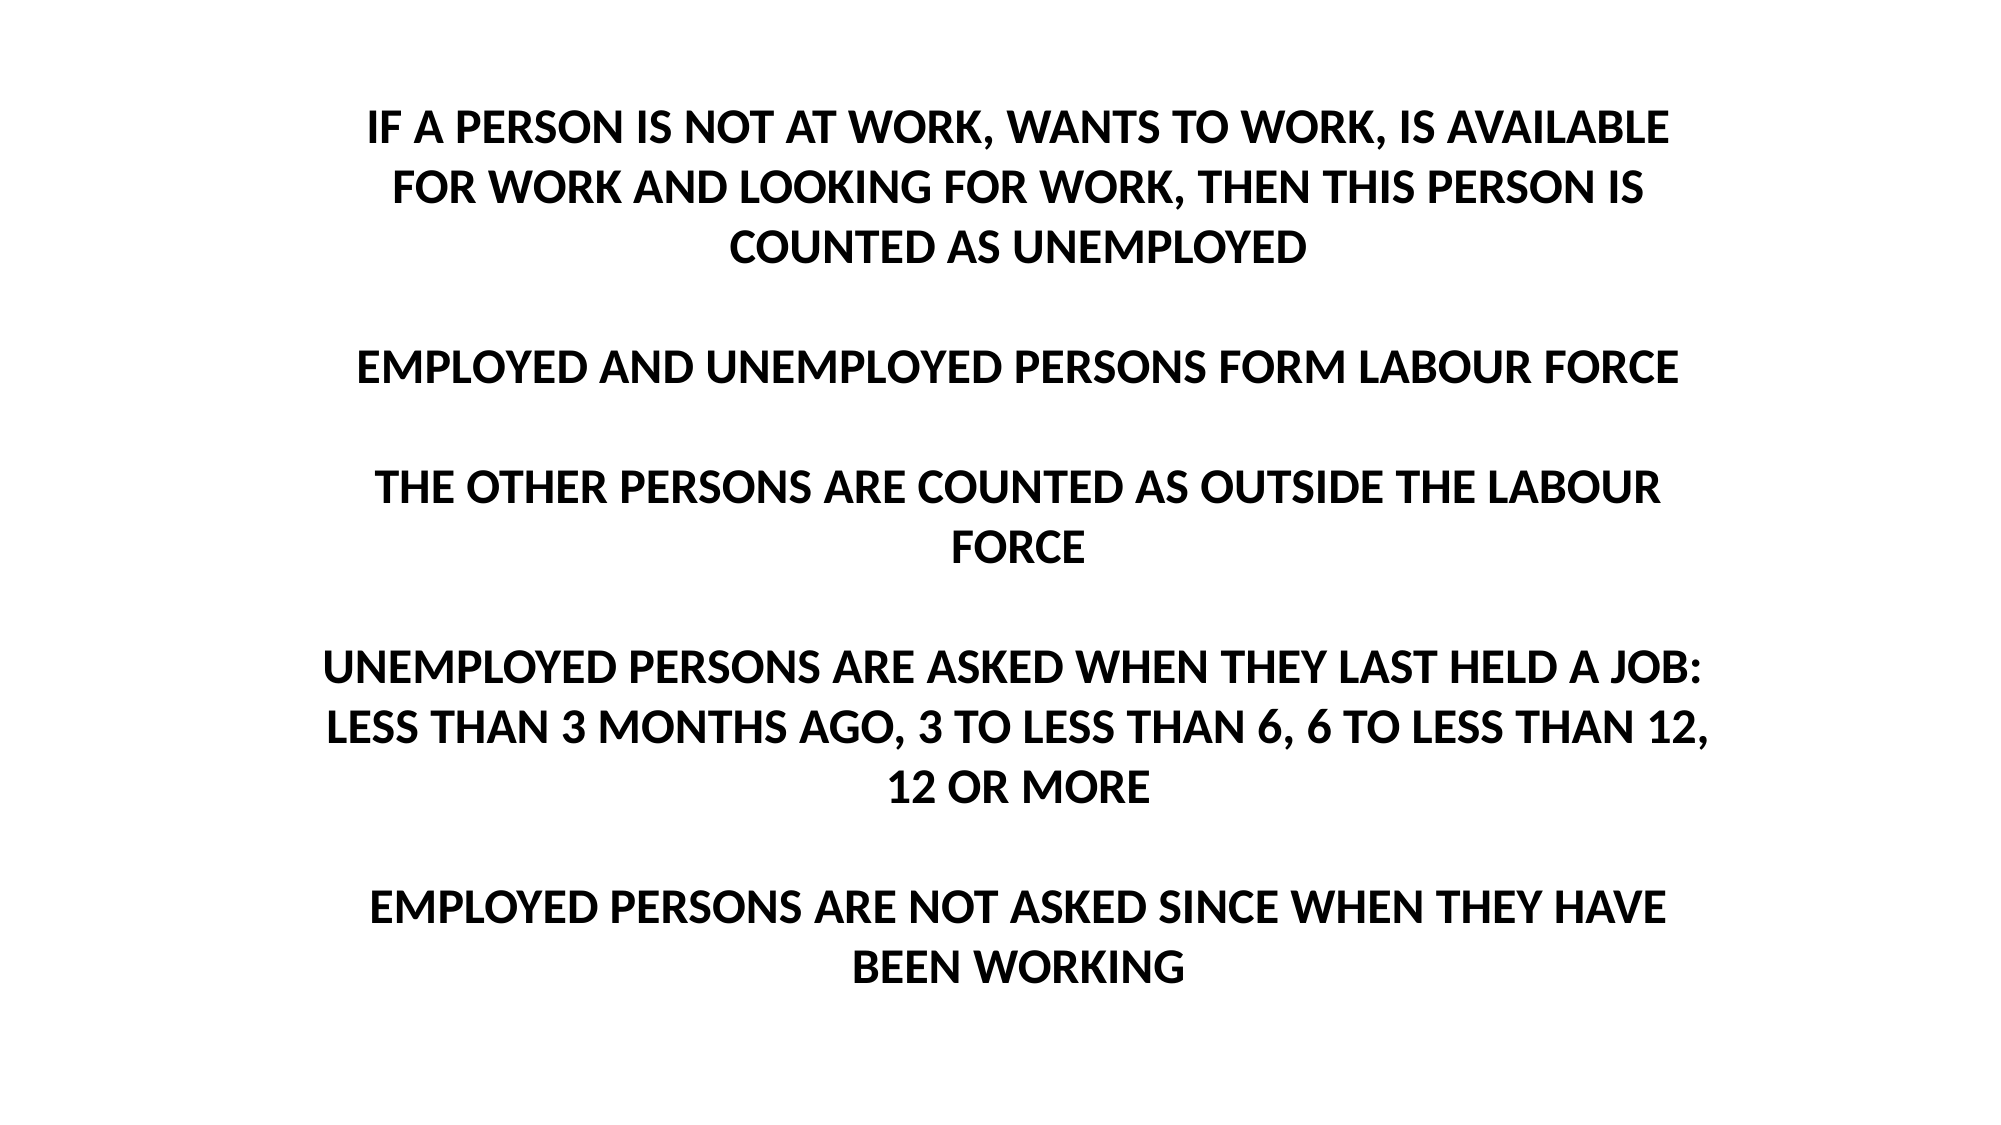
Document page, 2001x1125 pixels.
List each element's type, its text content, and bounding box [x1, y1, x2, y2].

text_box IF A PERSON IS NOT AT WORK, WANTS TO WORK, IS AVAILABLE FOR WORK AND LOOKING FOR WORK, THEN THIS PERSON IS COUNTED AS UNEMPLOYED EMPLOYED AND UNEMPLOYED PERSONS FORM LABOUR FORCE THE OTHER PERSONS ARE COUNTED AS OUTSIDE THE LABOUR FORCE UNEMPLOYED PERSONS ARE ASKED WHEN THEY LAST HELD A JOB: LESS THAN 3 MONTHS AGO, 3 TO LESS THAN 6, 6 TO LESS THAN 12, 12 OR MORE EMPLOYED PERSONS ARE NOT ASKED SINCE WHEN THEY HAVE BEEN WORKING [304, 85, 1733, 1010]
